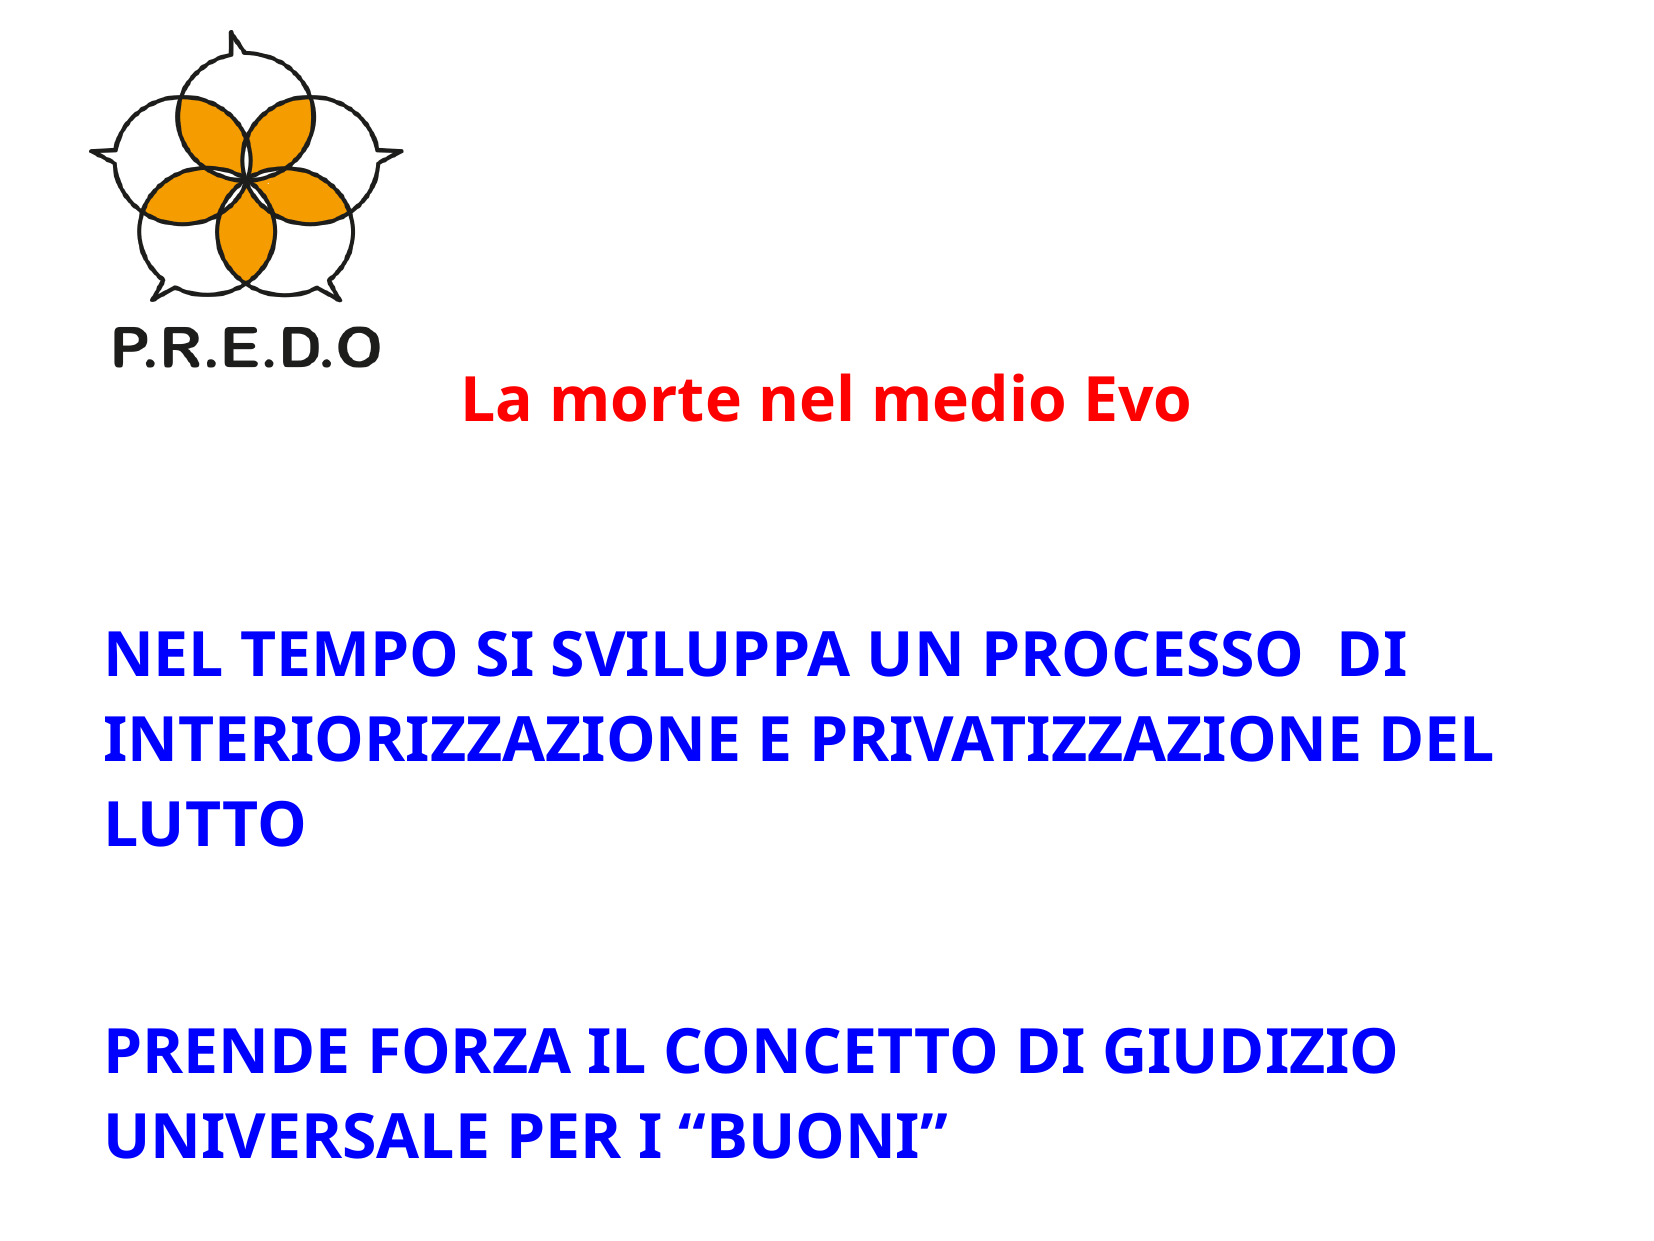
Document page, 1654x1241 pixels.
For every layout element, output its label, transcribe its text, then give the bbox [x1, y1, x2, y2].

picture [88, 29, 404, 368]
text_box La morte nel medio Evo NEL TEMPO SI SVILUPPA UN PROCESSO DI INTERIORIZZAZIONE E PRIVATIZZAZIONE DEL LUTTO PRENDE FORZA IL CONCETTO DI GIUDIZIO UNIVERSALE PER I “BUONI” [88, 177, 1565, 1241]
